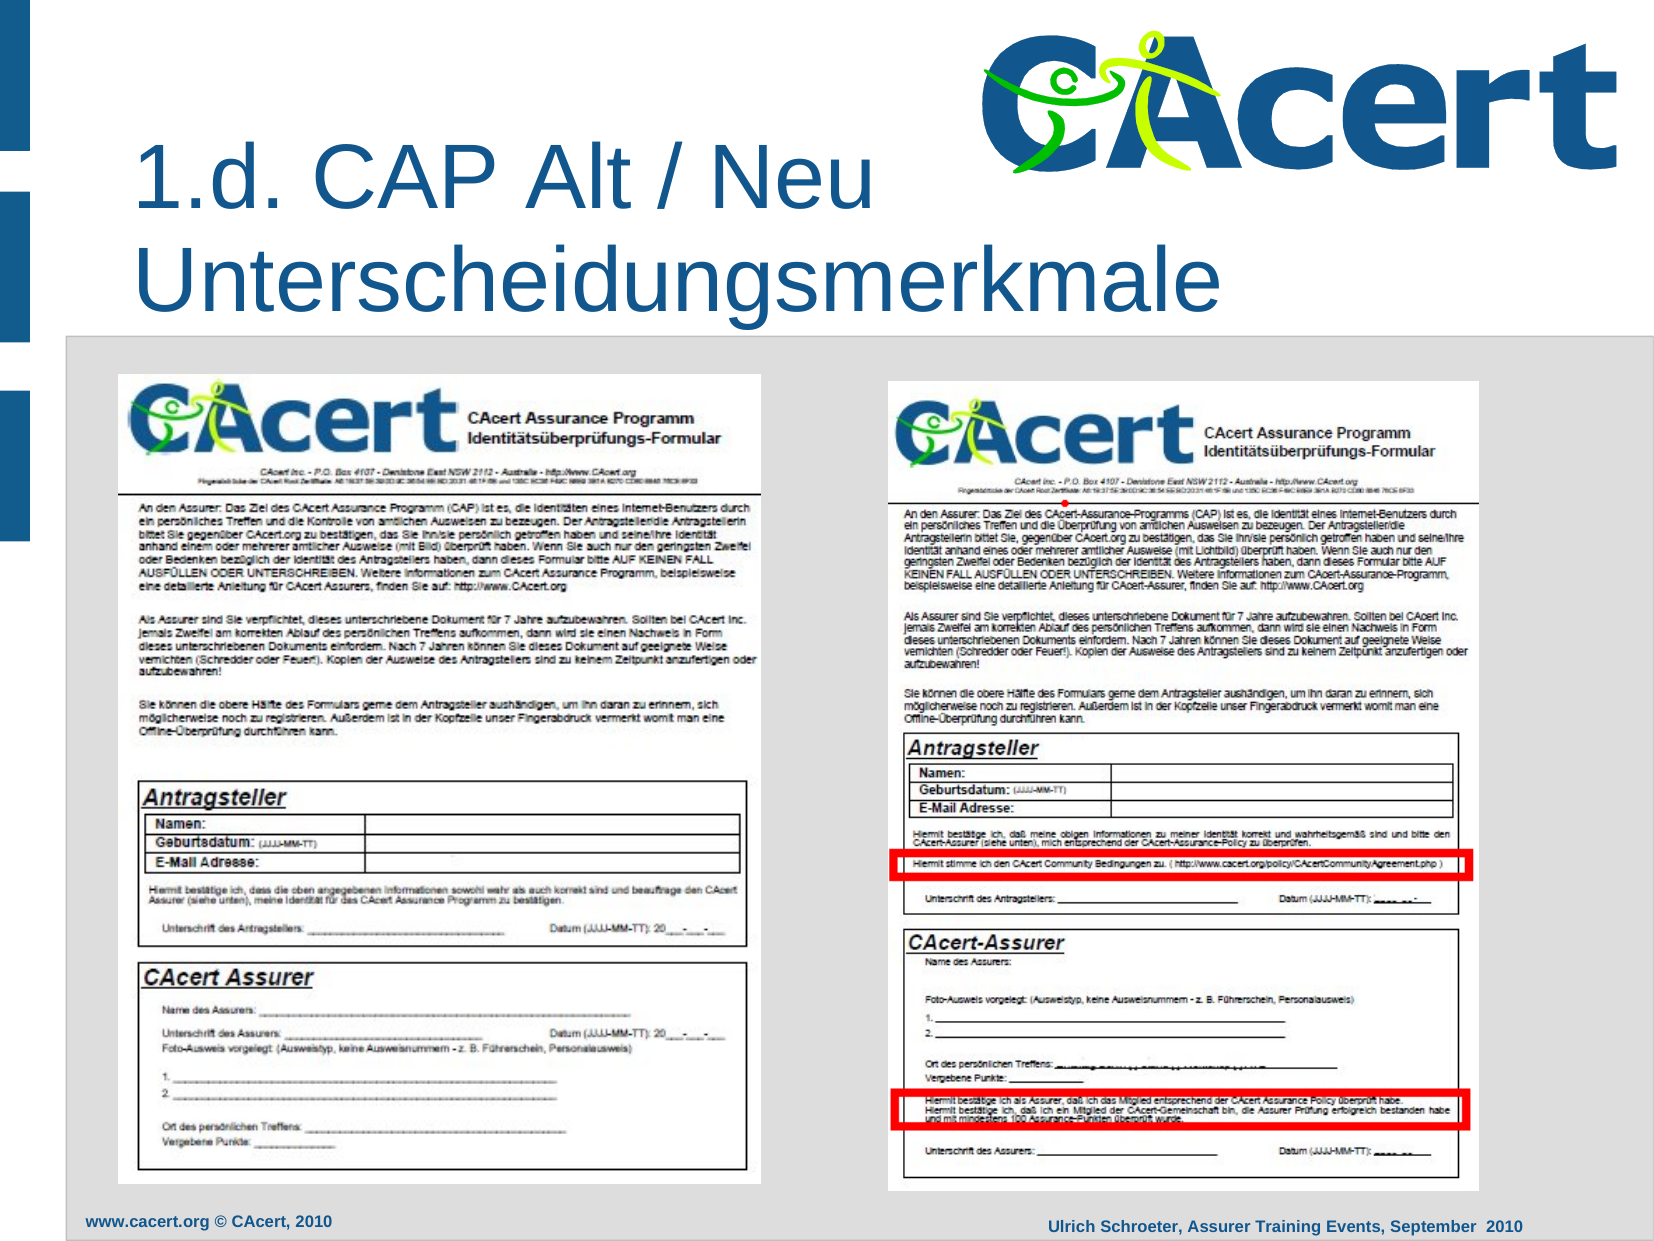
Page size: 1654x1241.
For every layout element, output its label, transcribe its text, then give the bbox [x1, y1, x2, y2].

picture [888, 381, 1479, 1191]
picture [118, 374, 761, 1184]
text_box 1.d. CAP Alt / Neu Unterscheidungsmerkmale [118, 118, 1240, 339]
